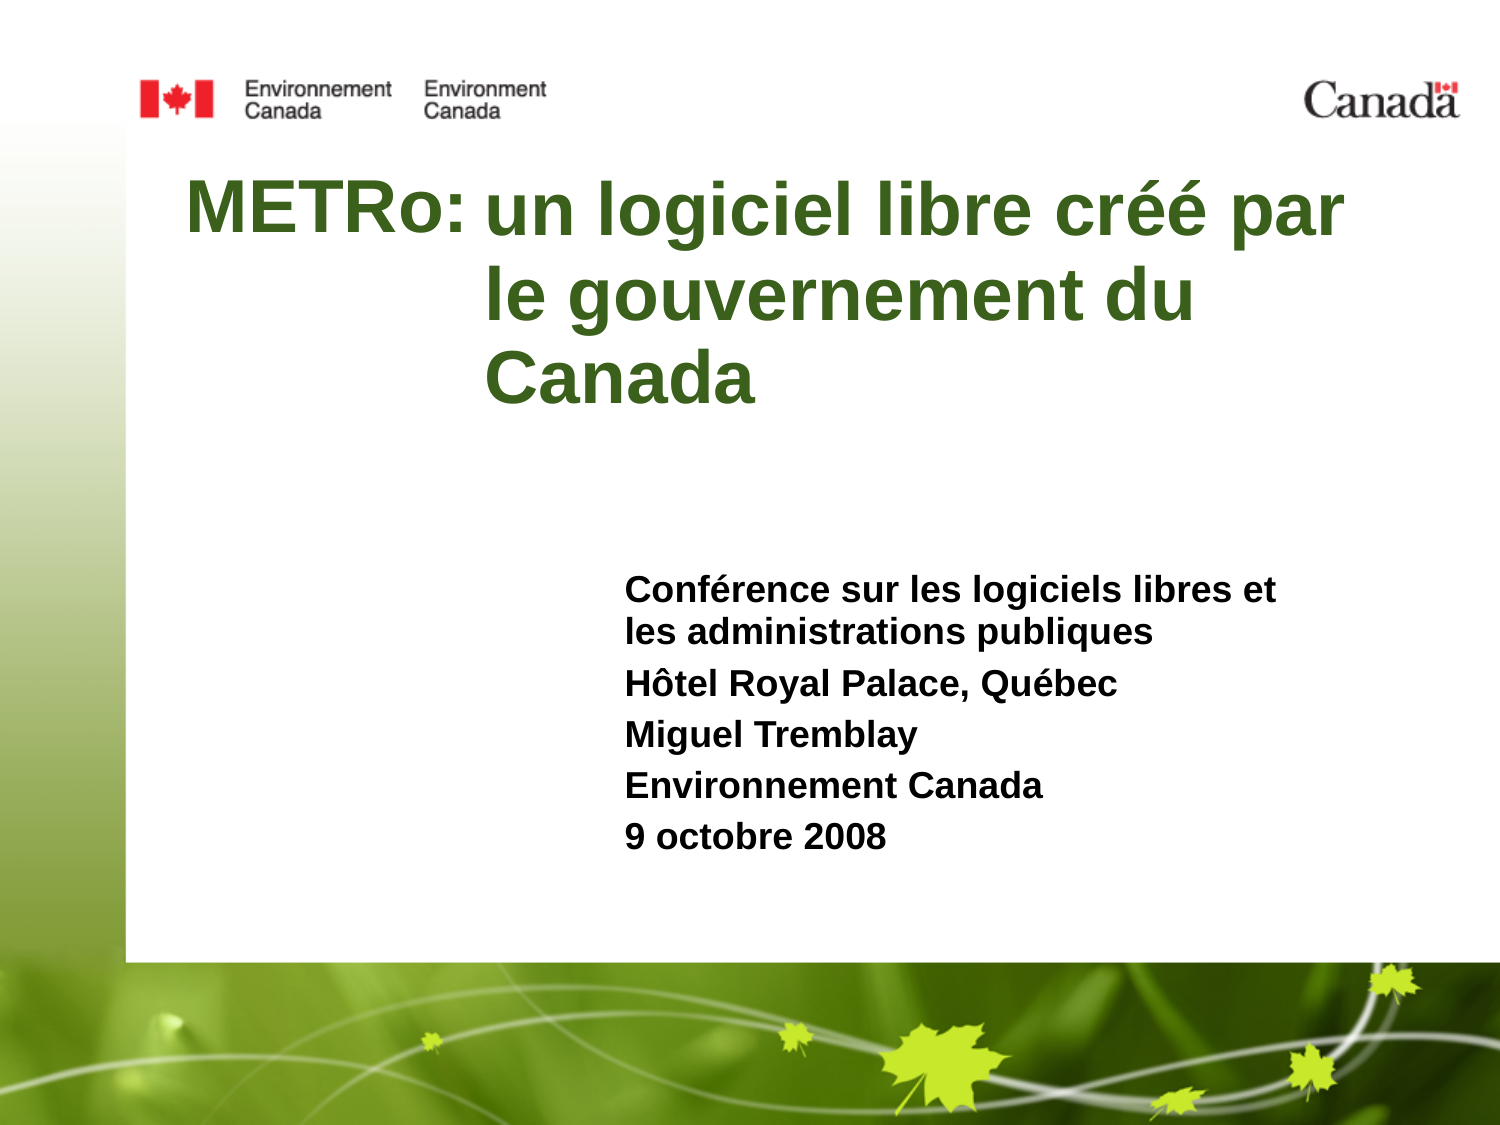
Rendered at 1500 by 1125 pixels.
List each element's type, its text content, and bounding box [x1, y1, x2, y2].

picture [0, 0, 1500, 1125]
subtitle Conférence sur les logiciels libres et les administrations publiques Hôtel Royal Palace, Québec Miguel Tremblay Environnement Canada 9 octobre 2008 [531, 561, 1329, 881]
title un logiciel libre créé par le gouvernement du Canada [470, 165, 1445, 423]
title METRo: [171, 118, 798, 296]
